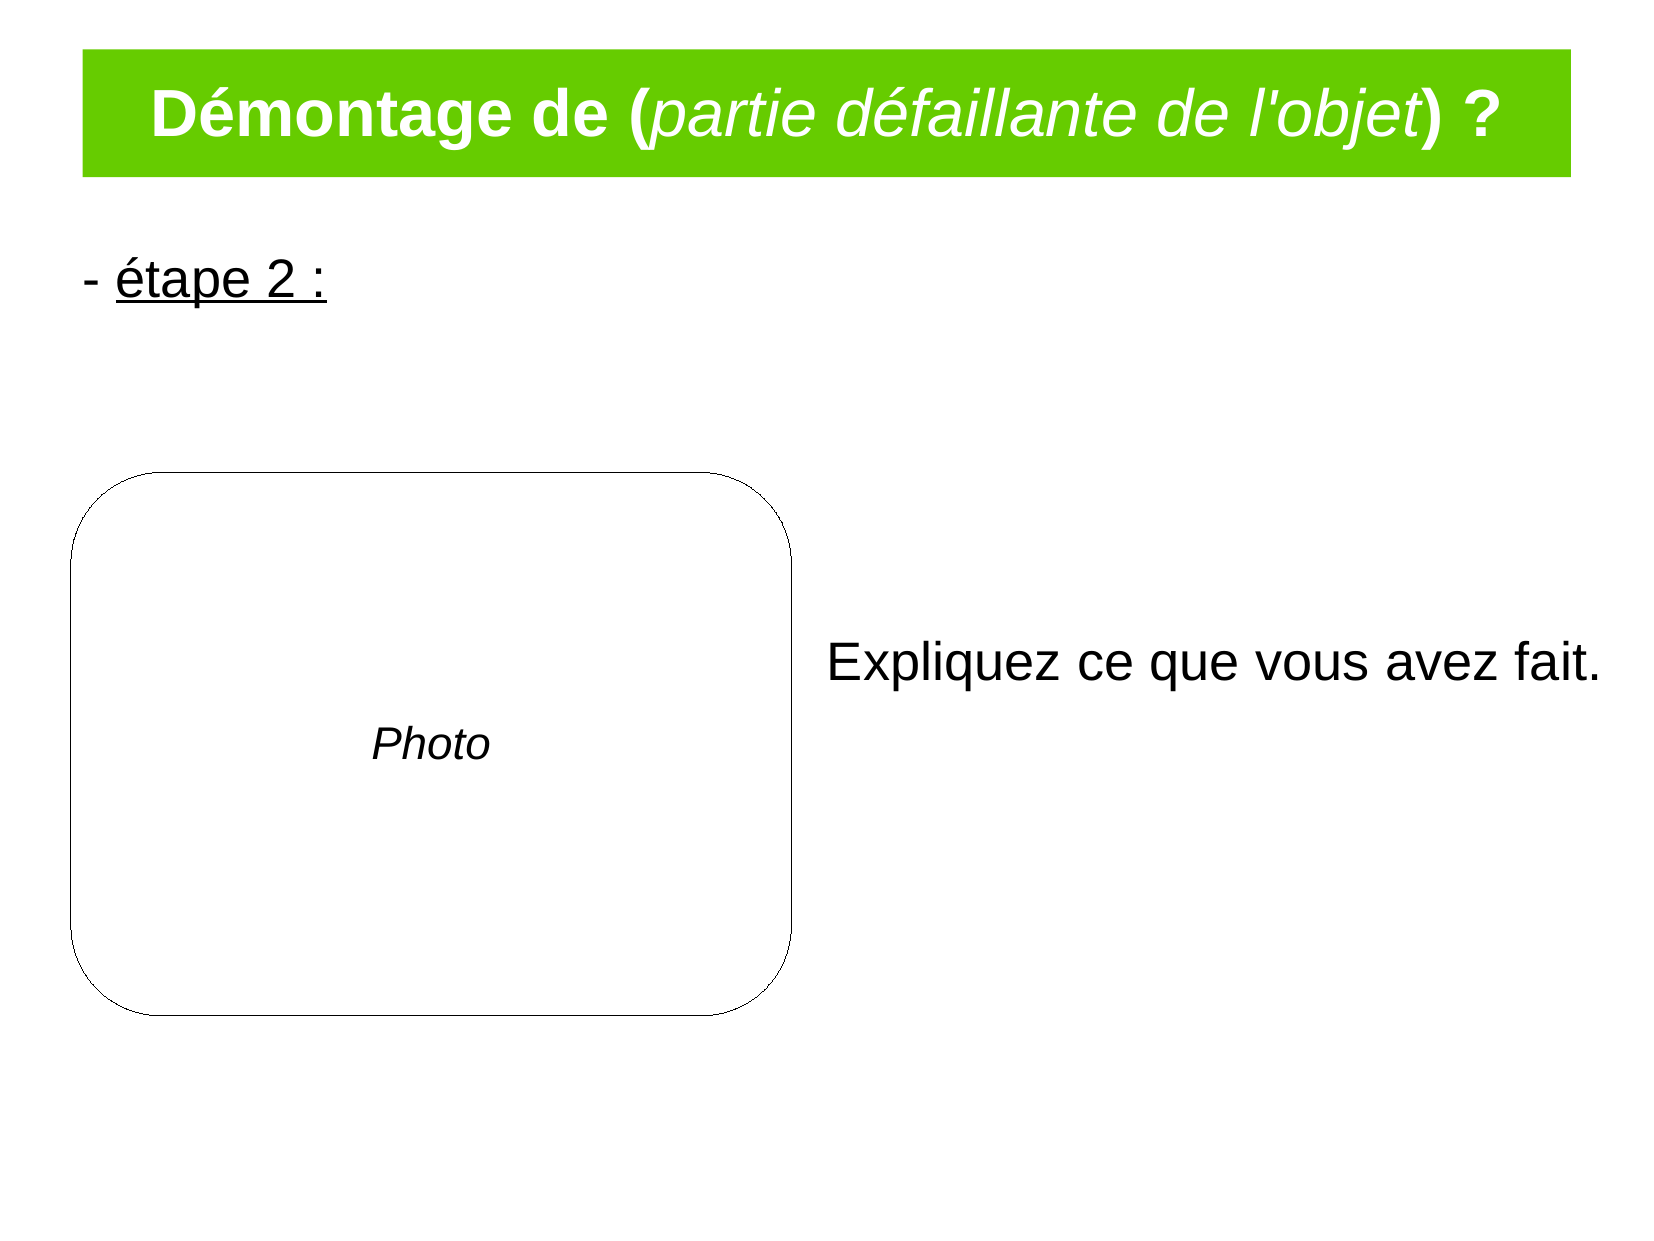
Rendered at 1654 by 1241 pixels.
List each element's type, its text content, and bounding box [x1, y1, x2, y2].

title - étape 2 : [82, 214, 1382, 343]
title Démontage de (partie défaillante de l'objet) ? [82, 49, 1571, 178]
title Expliquez ce que vous avez fait. [826, 413, 1619, 910]
text_box Photo [70, 472, 792, 1016]
